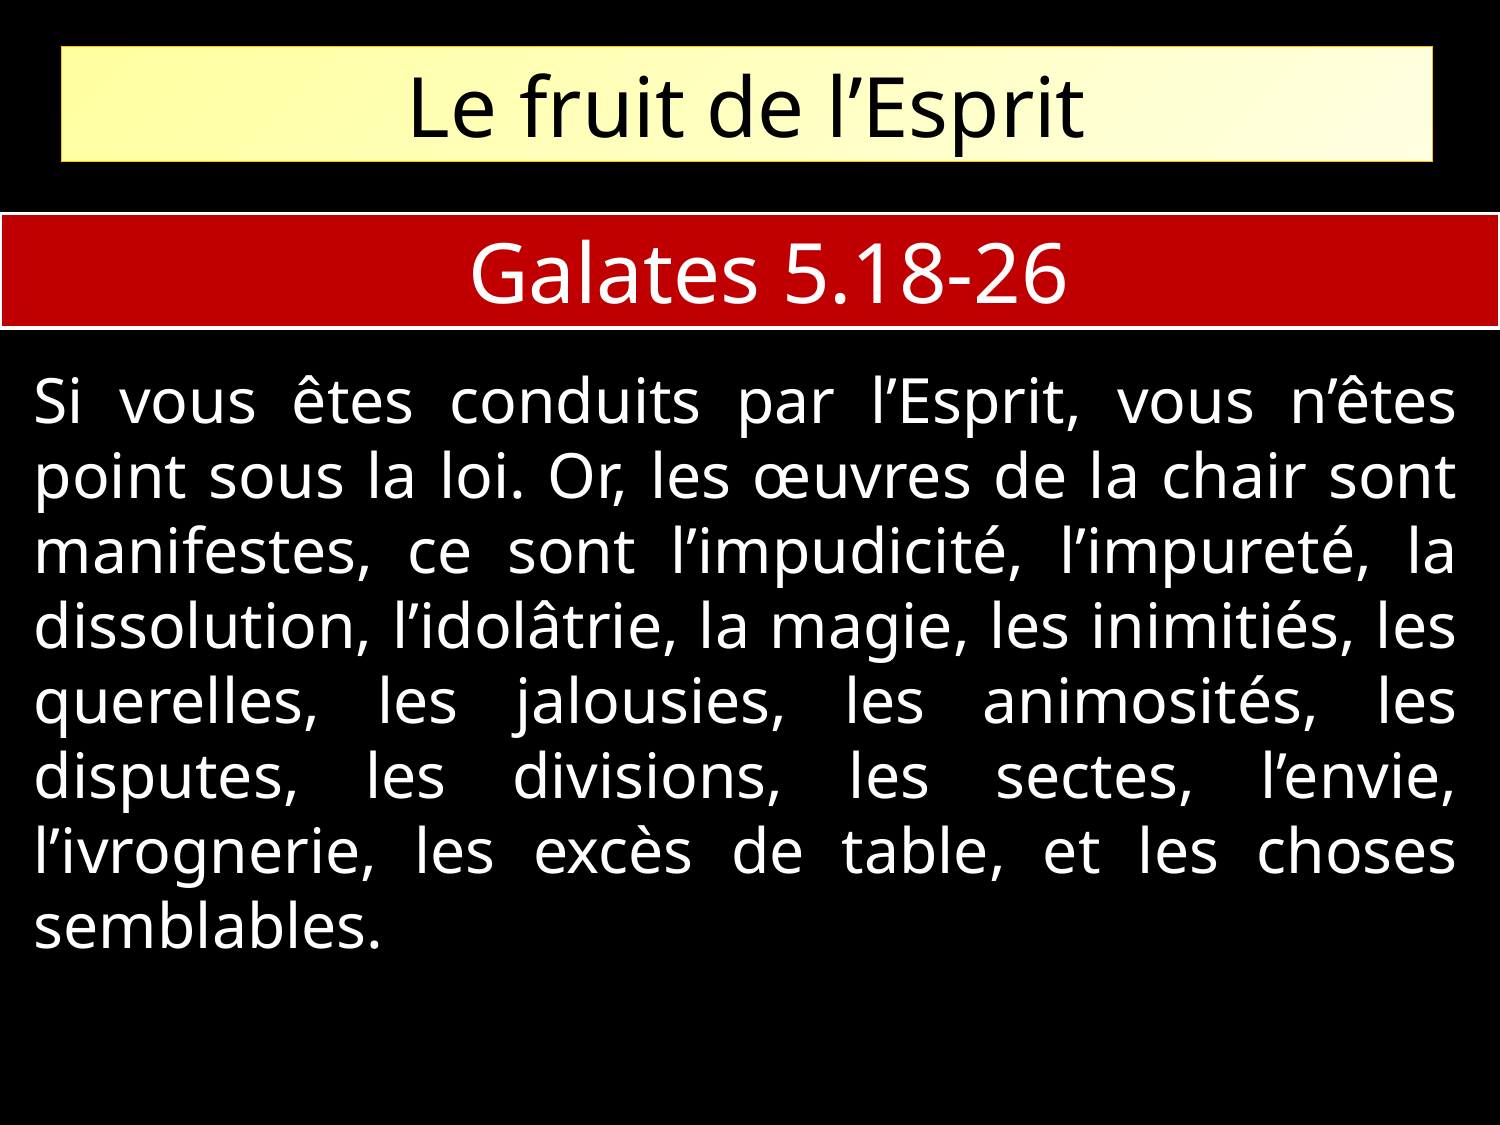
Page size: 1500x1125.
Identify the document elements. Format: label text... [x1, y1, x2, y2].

text_box Le fruit de l’Esprit [61, 46, 1433, 162]
text_box Galates 5.18-26 [0, 213, 1500, 329]
text_box Si vous êtes conduits par l’Esprit, vous n’êtes point sous la loi. Or, les œuvres de la chair sont manifestes, ce sont l’impudicité, l’impureté, la dissolution, l’idolâtrie, la magie, les inimitiés, les querelles, les jalousies, les animosités, les disputes, les divisions, les sectes, l’envie, l’ivrognerie, les excès de table, et les choses semblables. [19, 353, 1475, 969]
